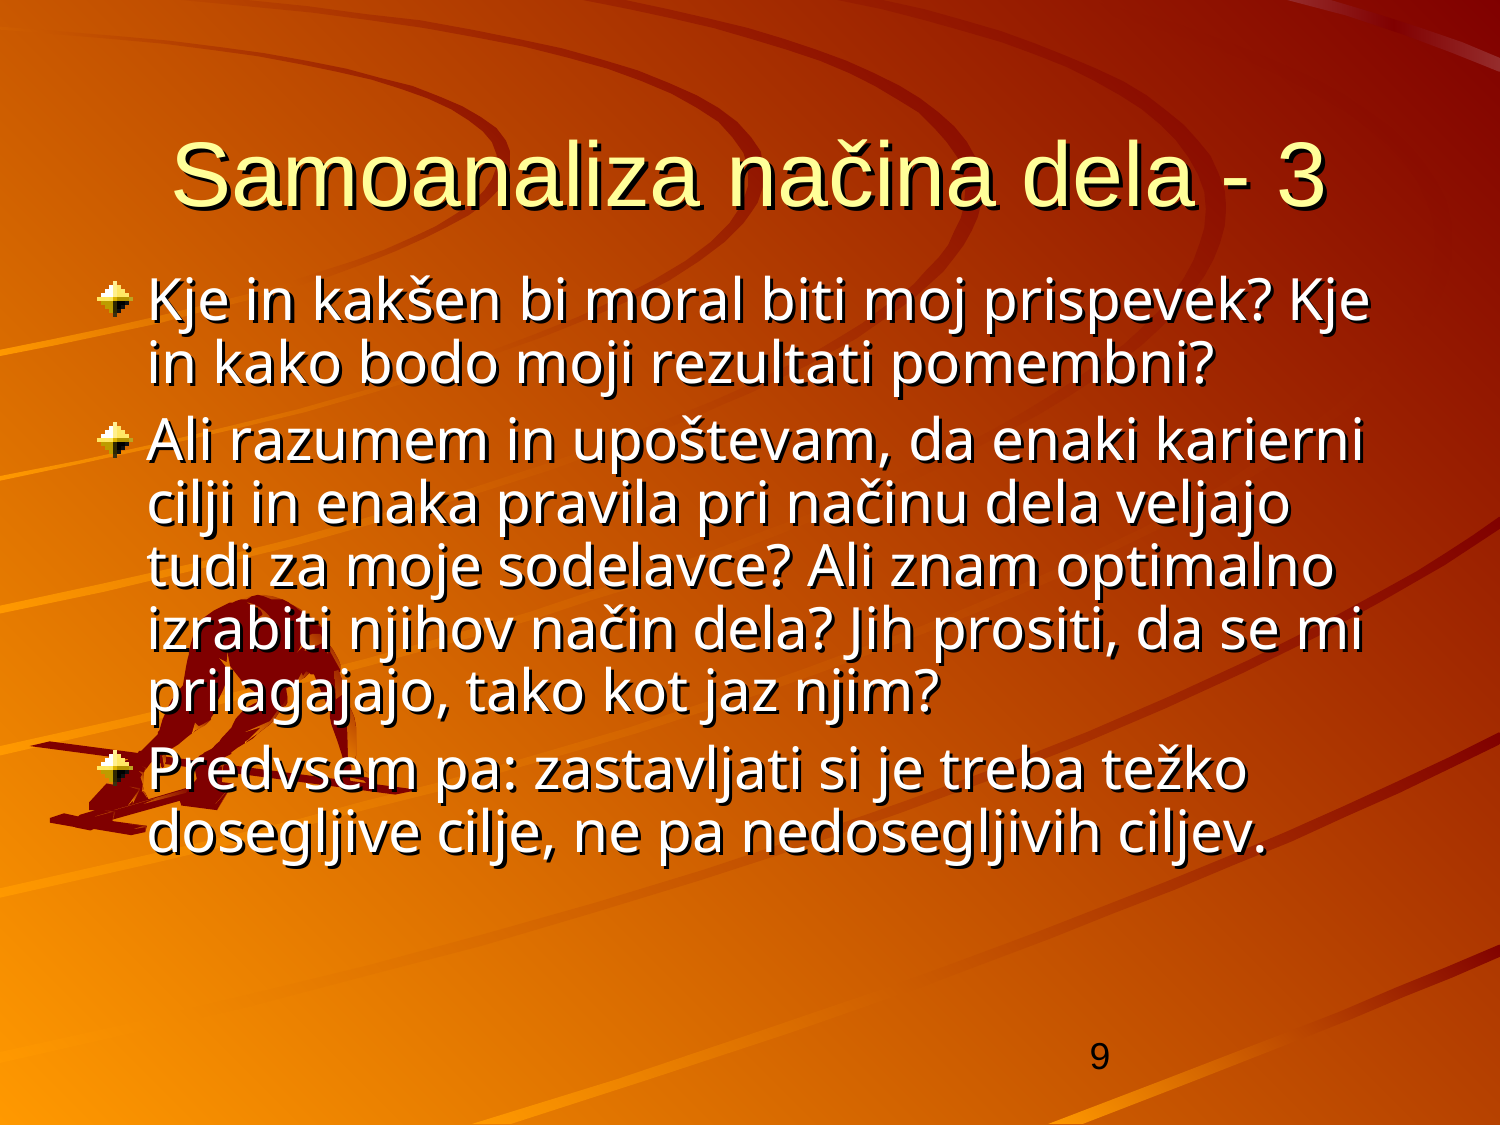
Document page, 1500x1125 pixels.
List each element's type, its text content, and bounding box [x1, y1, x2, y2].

list Kje in kakšen bi moral biti moj prispevek? Kje in kako bodo moji rezultati pomembni? Ali razumem in upoštevam, da enaki karierni cilji in enaka pravila pri načinu dela veljajo tudi za moje sodelavce? Ali znam optimalno izrabiti njihov način dela? Jih prositi, da se mi prilagajajo, tako kot jaz njim? Predvsem pa: zastavljati si je treba težko dosegljive cilje, ne pa nedosegljivih ciljev. [75, 262, 1426, 1006]
title Samoanaliza načina dela - 3 [75, 25, 1426, 233]
